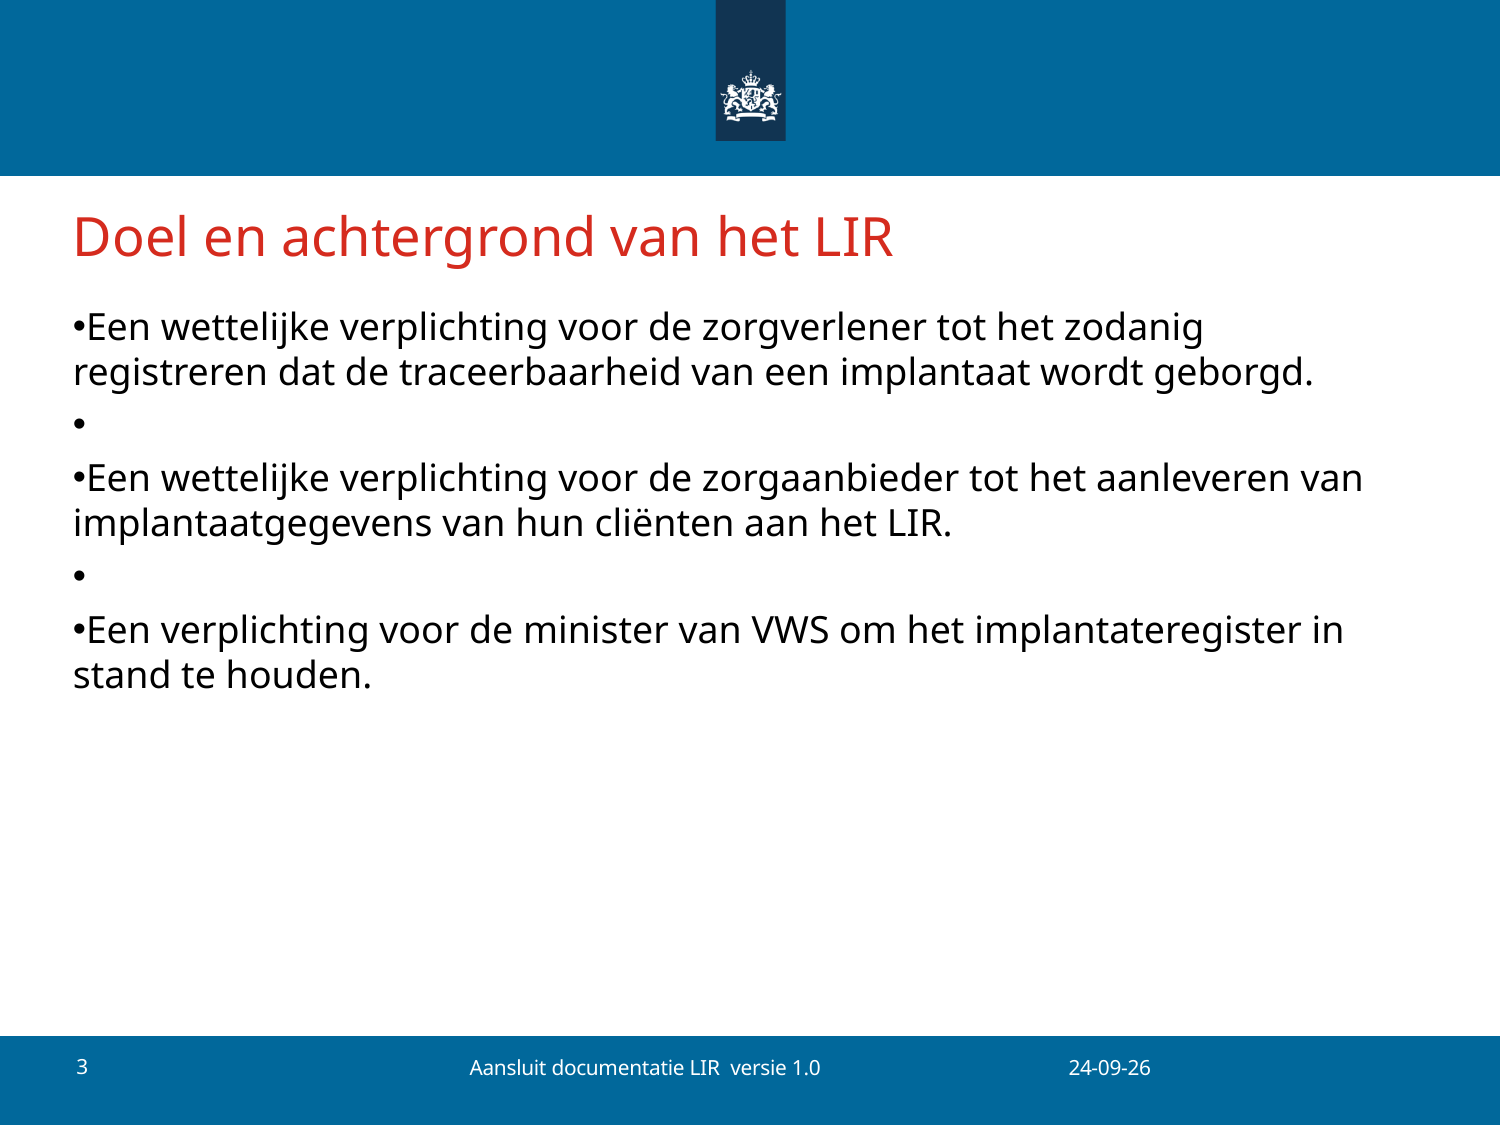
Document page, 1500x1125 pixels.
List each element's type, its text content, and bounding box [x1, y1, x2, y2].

text_box [61, 1046, 179, 1106]
title Doel en achtergrond van het LIR [57, 194, 1408, 289]
text_box Aansluit documentatie LIR versie 1.0 29-4-2019 [454, 1046, 1500, 1099]
list Een wettelijke verplichting voor de zorgverlener tot het zodanig registreren dat de traceerbaarheid van een implantaat wordt geborgd. Een wettelijke verplichting voor de zorgaanbieder tot het aanleveren van implantaatgegevens van hun cliënten aan het LIR. Een verplichting voor de minister van VWS om het implantateregister in stand te houden. [57, 295, 1408, 1020]
